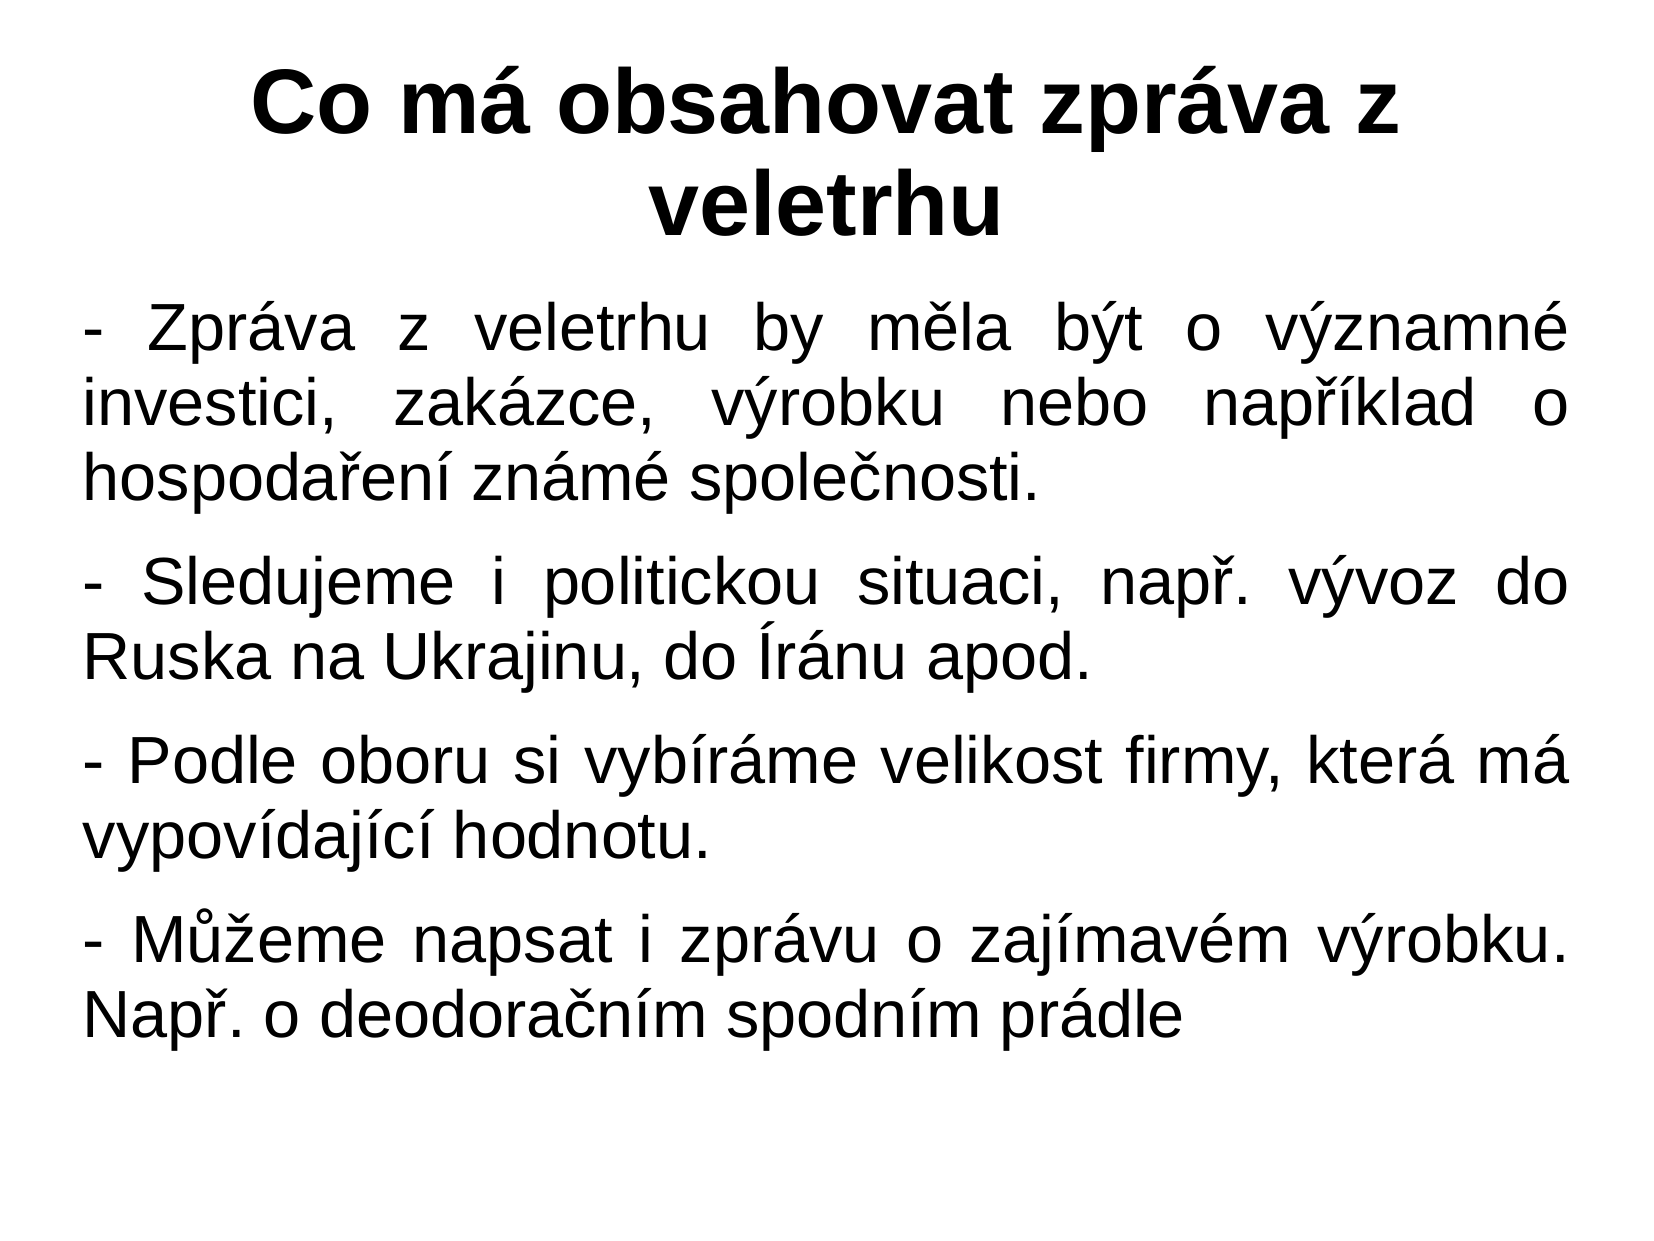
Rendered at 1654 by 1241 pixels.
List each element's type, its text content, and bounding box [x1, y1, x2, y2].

list - Zpráva z veletrhu by měla být o významné investici, zakázce, výrobku nebo například o hospodaření známé společnosti. - Sledujeme i politickou situaci, např. vývoz do Ruska na Ukrajinu, do Íránu apod. - Podle oboru si vybíráme velikost firmy, která má vypovídající hodnotu. - Můžeme napsat i zprávu o zajímavém výrobku. Např. o deodoračním spodním prádle [82, 290, 1571, 1109]
title Co má obsahovat zpráva z veletrhu [82, 49, 1571, 257]
